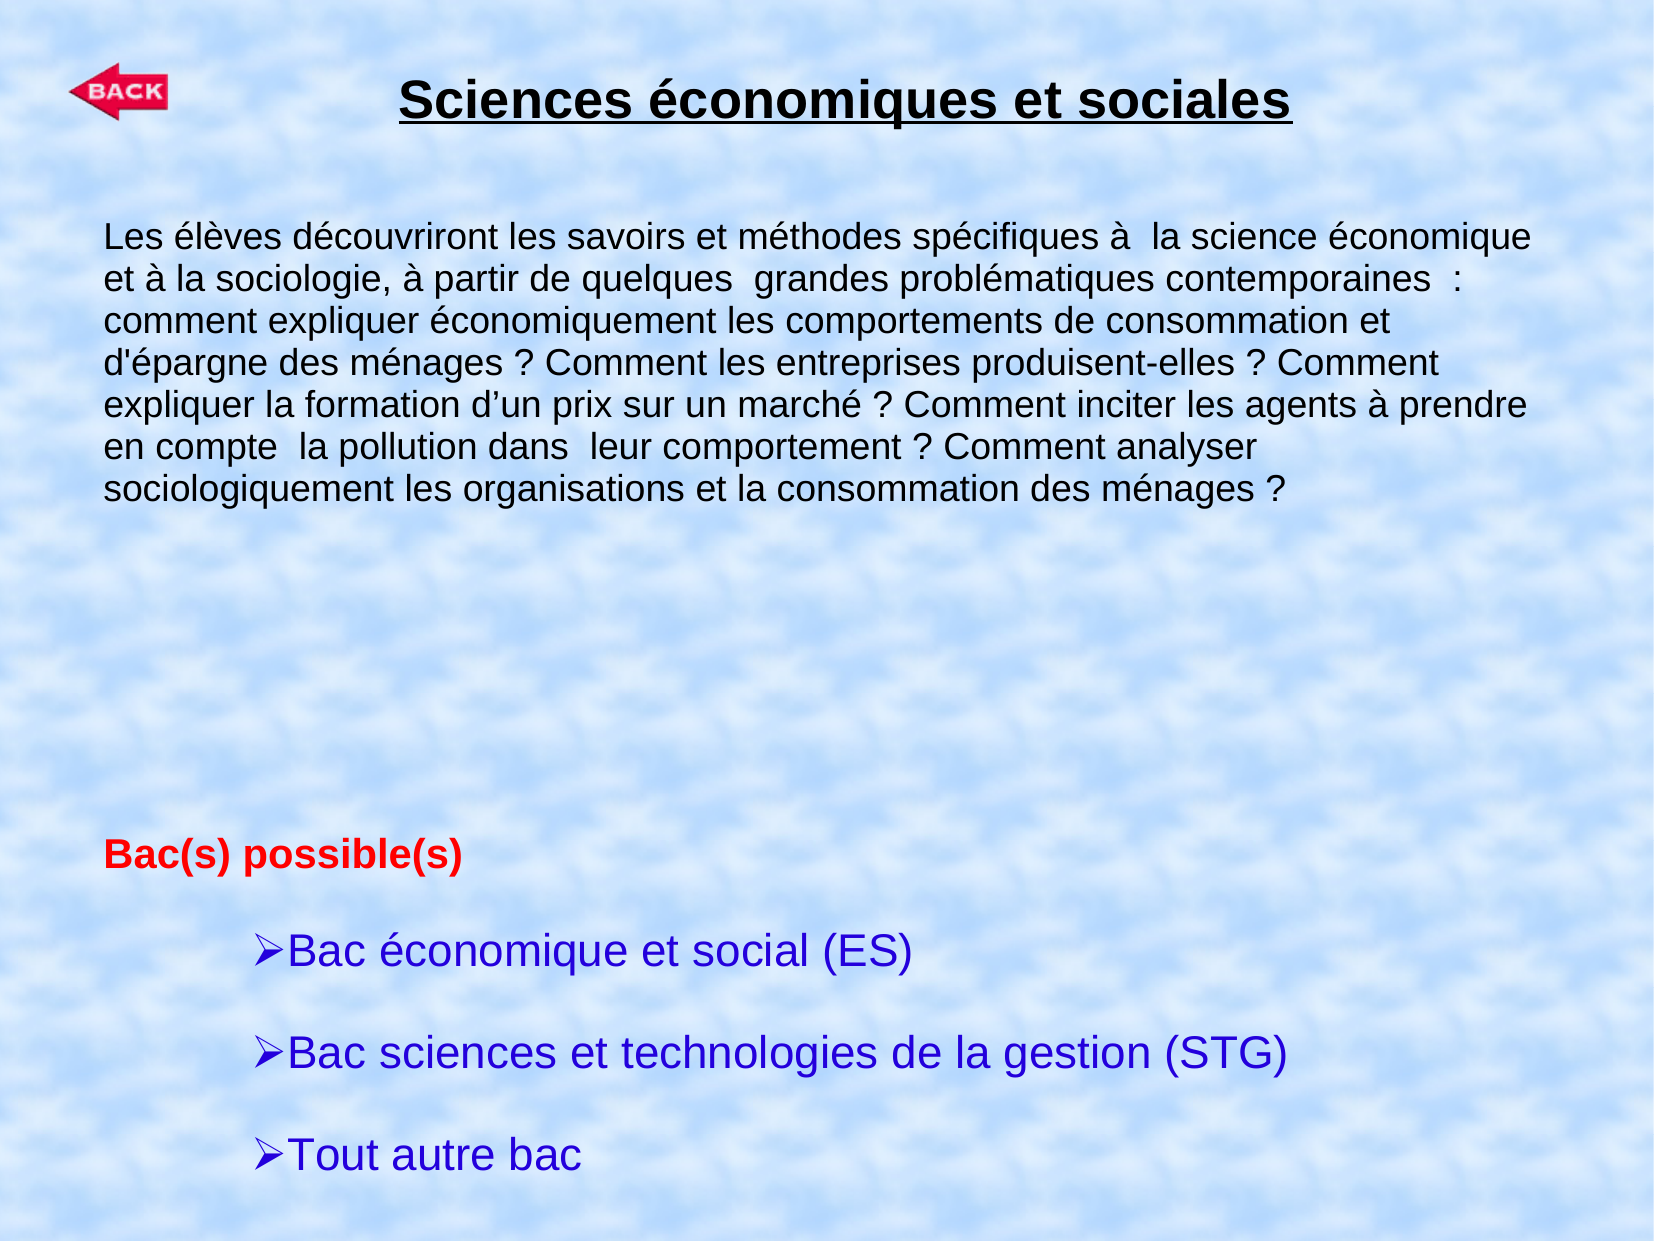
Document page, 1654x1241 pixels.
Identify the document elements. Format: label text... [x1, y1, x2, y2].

picture [0, 0, 1654, 1241]
text_box Bac économique et social (ES) Bac sciences et technologies de la gestion (STG) Tout autre bac [236, 915, 1477, 1152]
text_box Bac(s) possible(s) [88, 824, 479, 886]
text_box Les élèves découvriront les savoirs et méthodes spécifiques à la science économique et à la sociologie, à partir de quelques grandes problématiques contemporaines : comment expliquer économiquement les comportements de consommation et d'épargne des ménages ? Comment les entreprises produisent-elles ? Comment expliquer la formation d’un prix sur un marché ? Comment inciter les agents à prendre en compte la pollution dans leur comportement ? Comment analyser sociologiquement les organisations et la consommation des ménages ? [88, 206, 1565, 1063]
text_box Sciences économiques et sociales [383, 59, 1359, 206]
